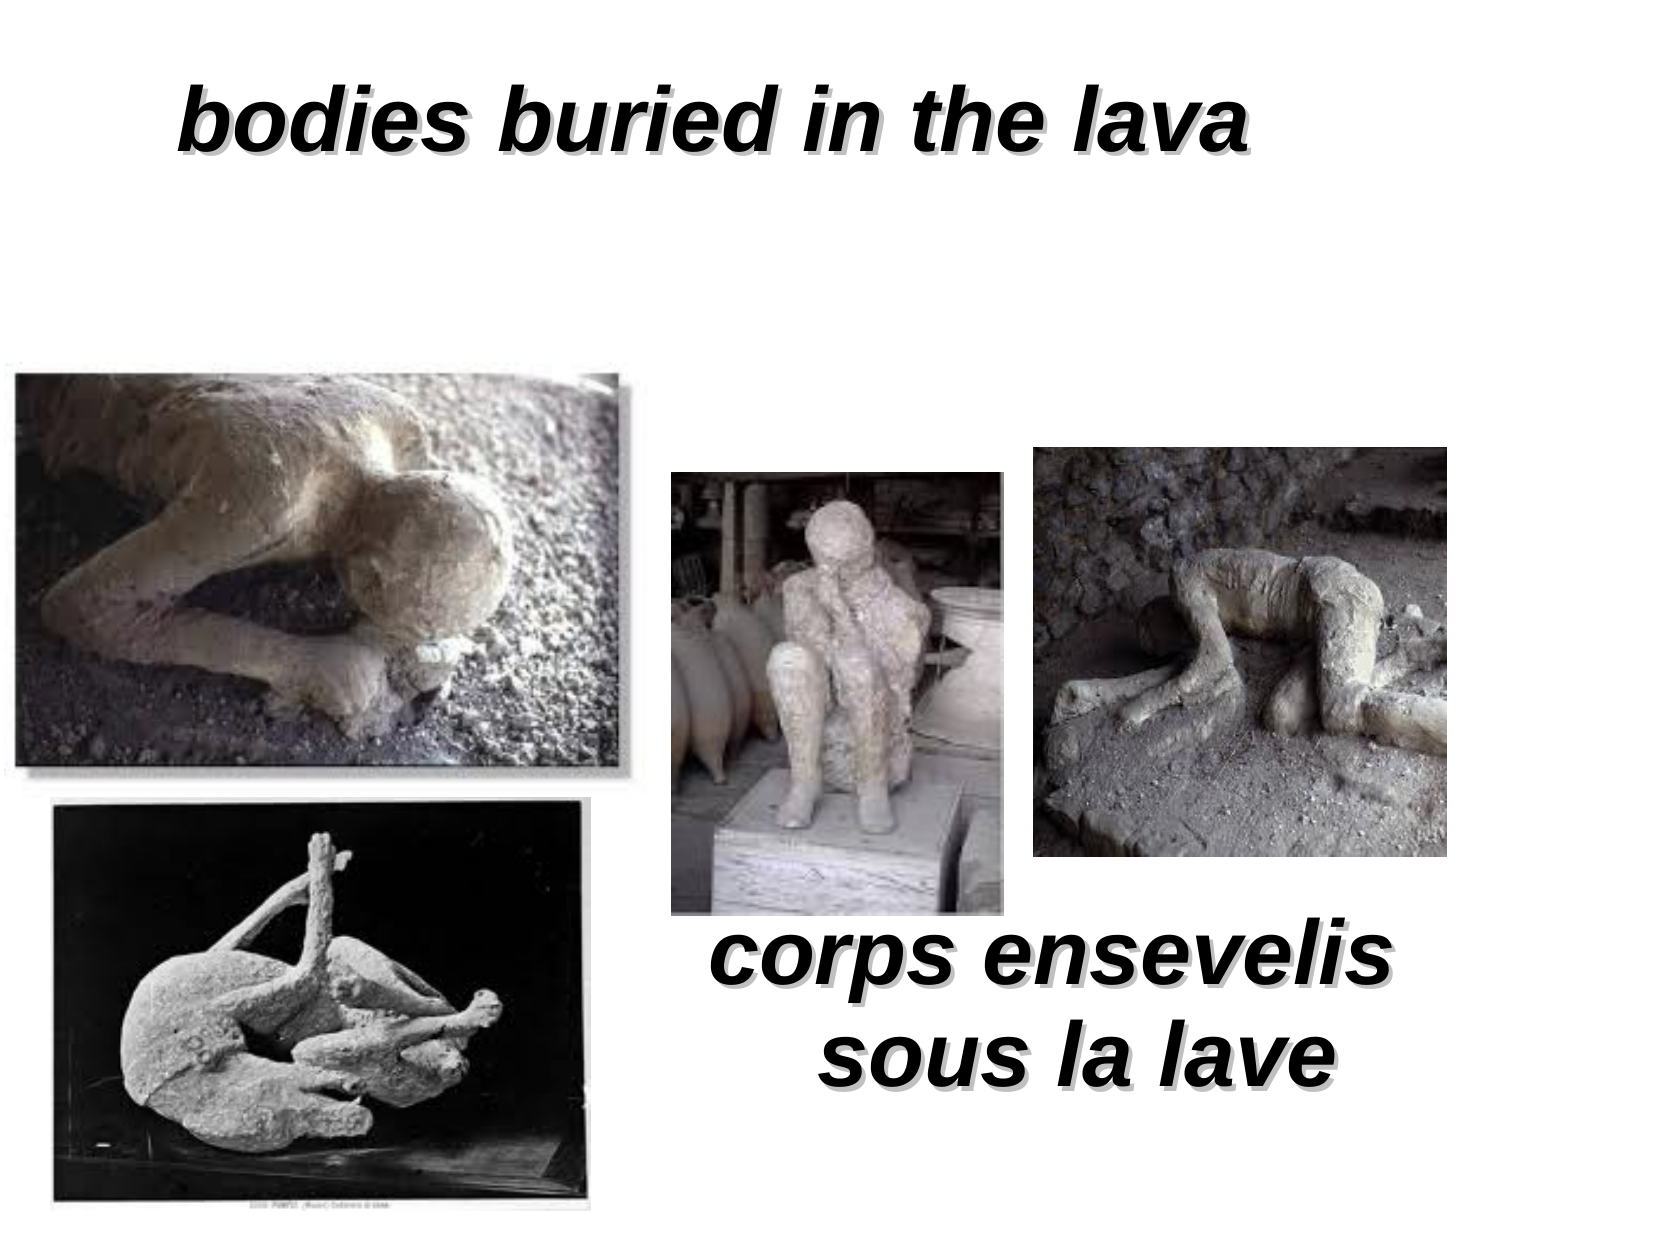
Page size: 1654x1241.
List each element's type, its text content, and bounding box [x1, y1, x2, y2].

picture [4, 362, 650, 1211]
picture [671, 472, 1004, 901]
text_box corps ensevelis sous la lave [620, 901, 1536, 1107]
picture [1033, 447, 1447, 857]
title bodies buried in the lava [0, 29, 1459, 621]
